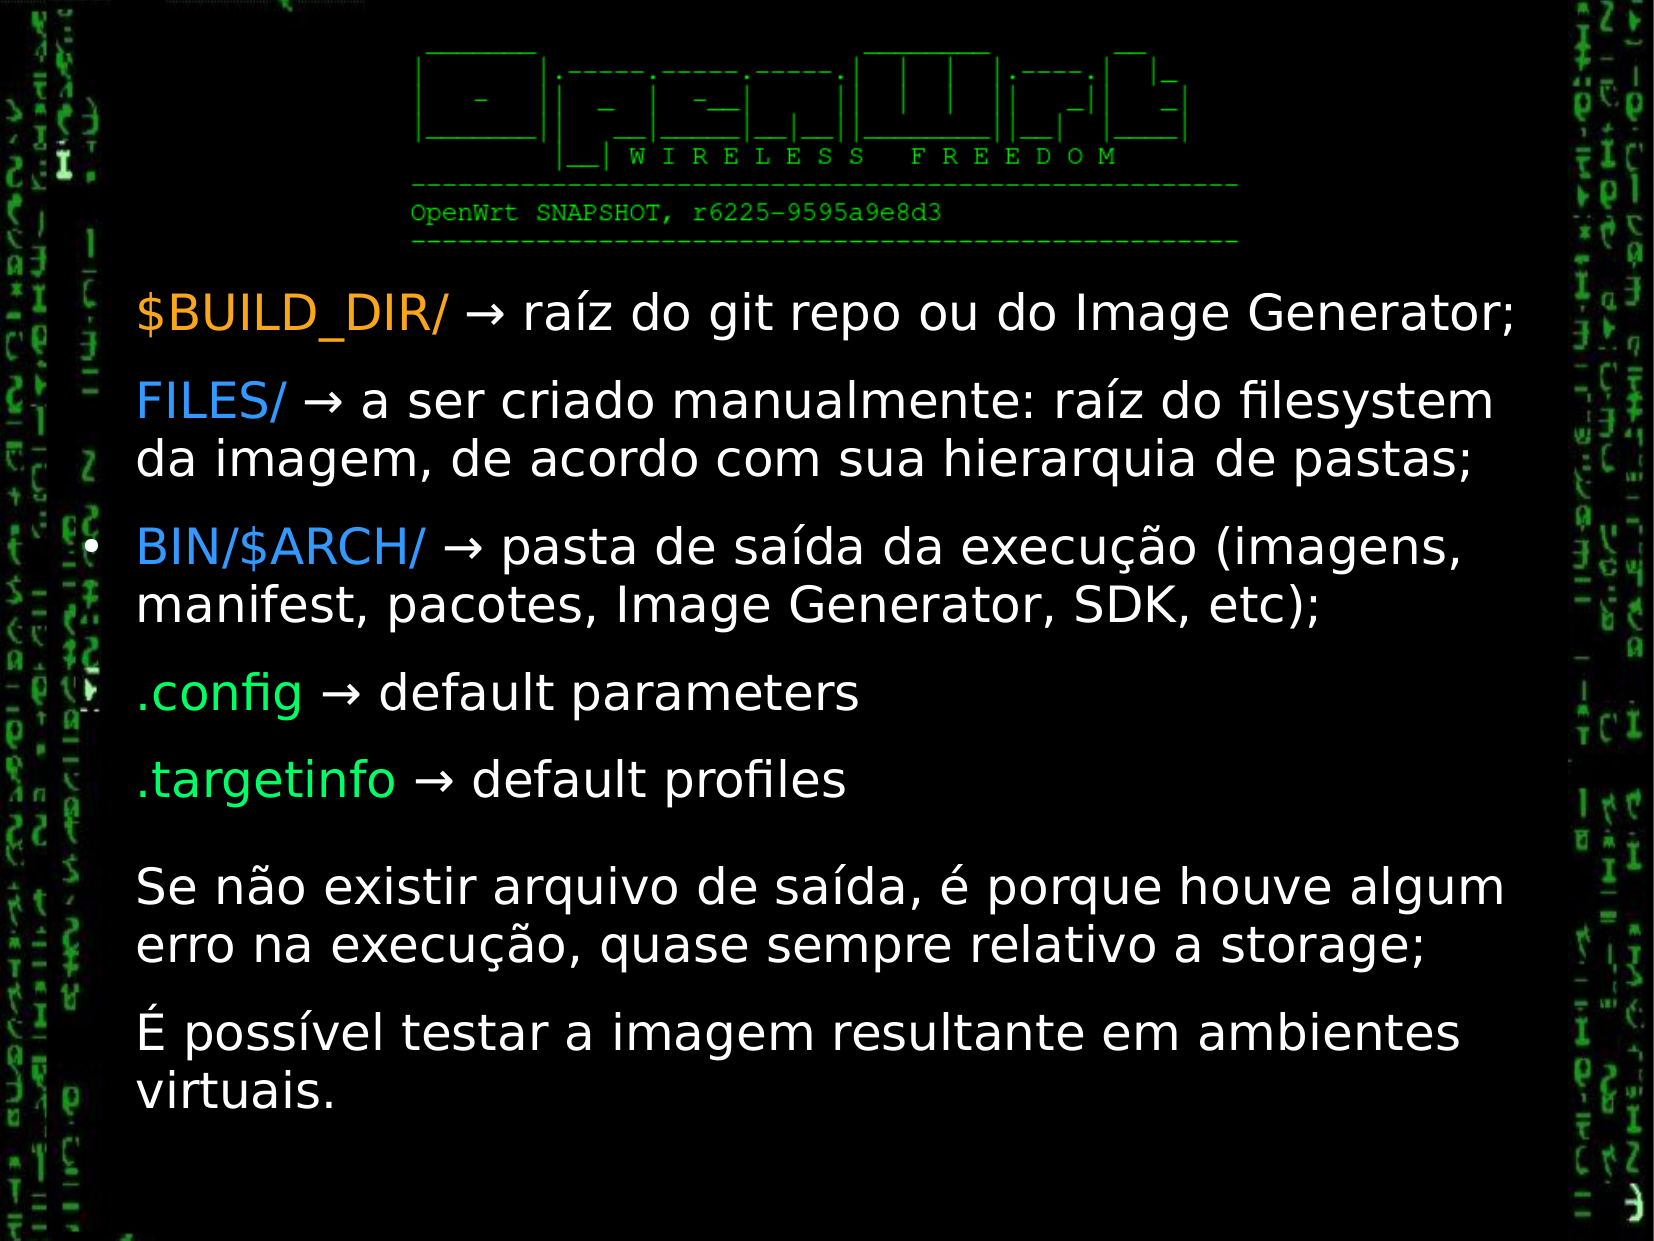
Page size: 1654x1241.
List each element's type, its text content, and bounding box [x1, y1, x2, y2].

list $BUILD_DIR/ → raíz do git repo ou do Image Generator; FILES/ → a ser criado manualmente: raíz do filesystem da imagem, de acordo com sua hierarquia de pastas; BIN/$ARCH/ → pasta de saída da execução (imagens, manifest, pacotes, Image Generator, SDK, etc); .config → default parameters .targetinfo → default profiles Se não existir arquivo de saída, é porque houve algum erro na execução, quase sempre relativo a storage; É possível testar a imagem resultante em ambientes virtuais. [64, 284, 1554, 1165]
picture [0, 0, 1654, 1241]
